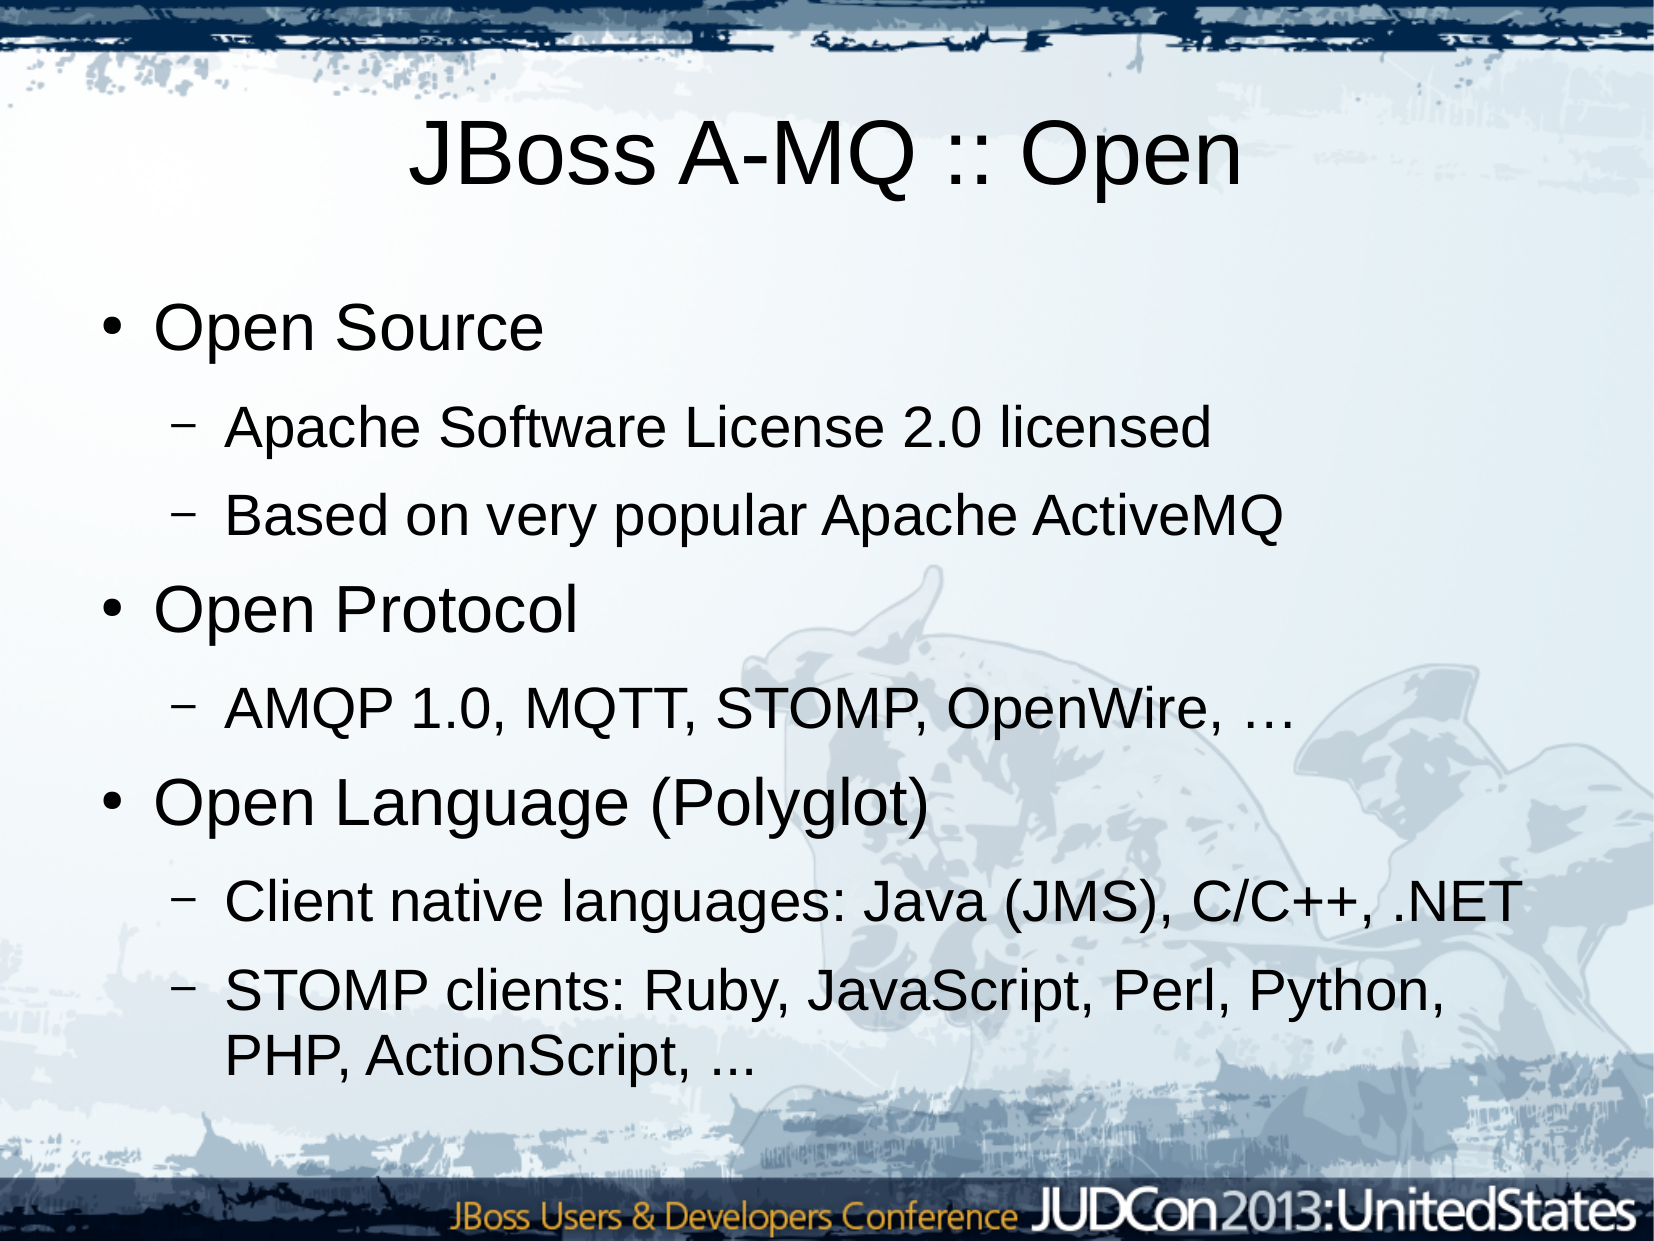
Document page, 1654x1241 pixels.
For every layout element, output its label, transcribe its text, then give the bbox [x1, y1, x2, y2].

title JBoss A-MQ :: Open [82, 49, 1571, 257]
list Open Source Apache Software License 2.0 licensed Based on very popular Apache ActiveMQ Open Protocol AMQP 1.0, MQTT, STOMP, OpenWire, … Open Language (Polyglot) Client native languages: Java (JMS), C/C++, .NET STOMP clients: Ruby, JavaScript, Perl, Python, PHP, ActionScript, ... [82, 290, 1571, 1109]
picture [0, 0, 1654, 1241]
